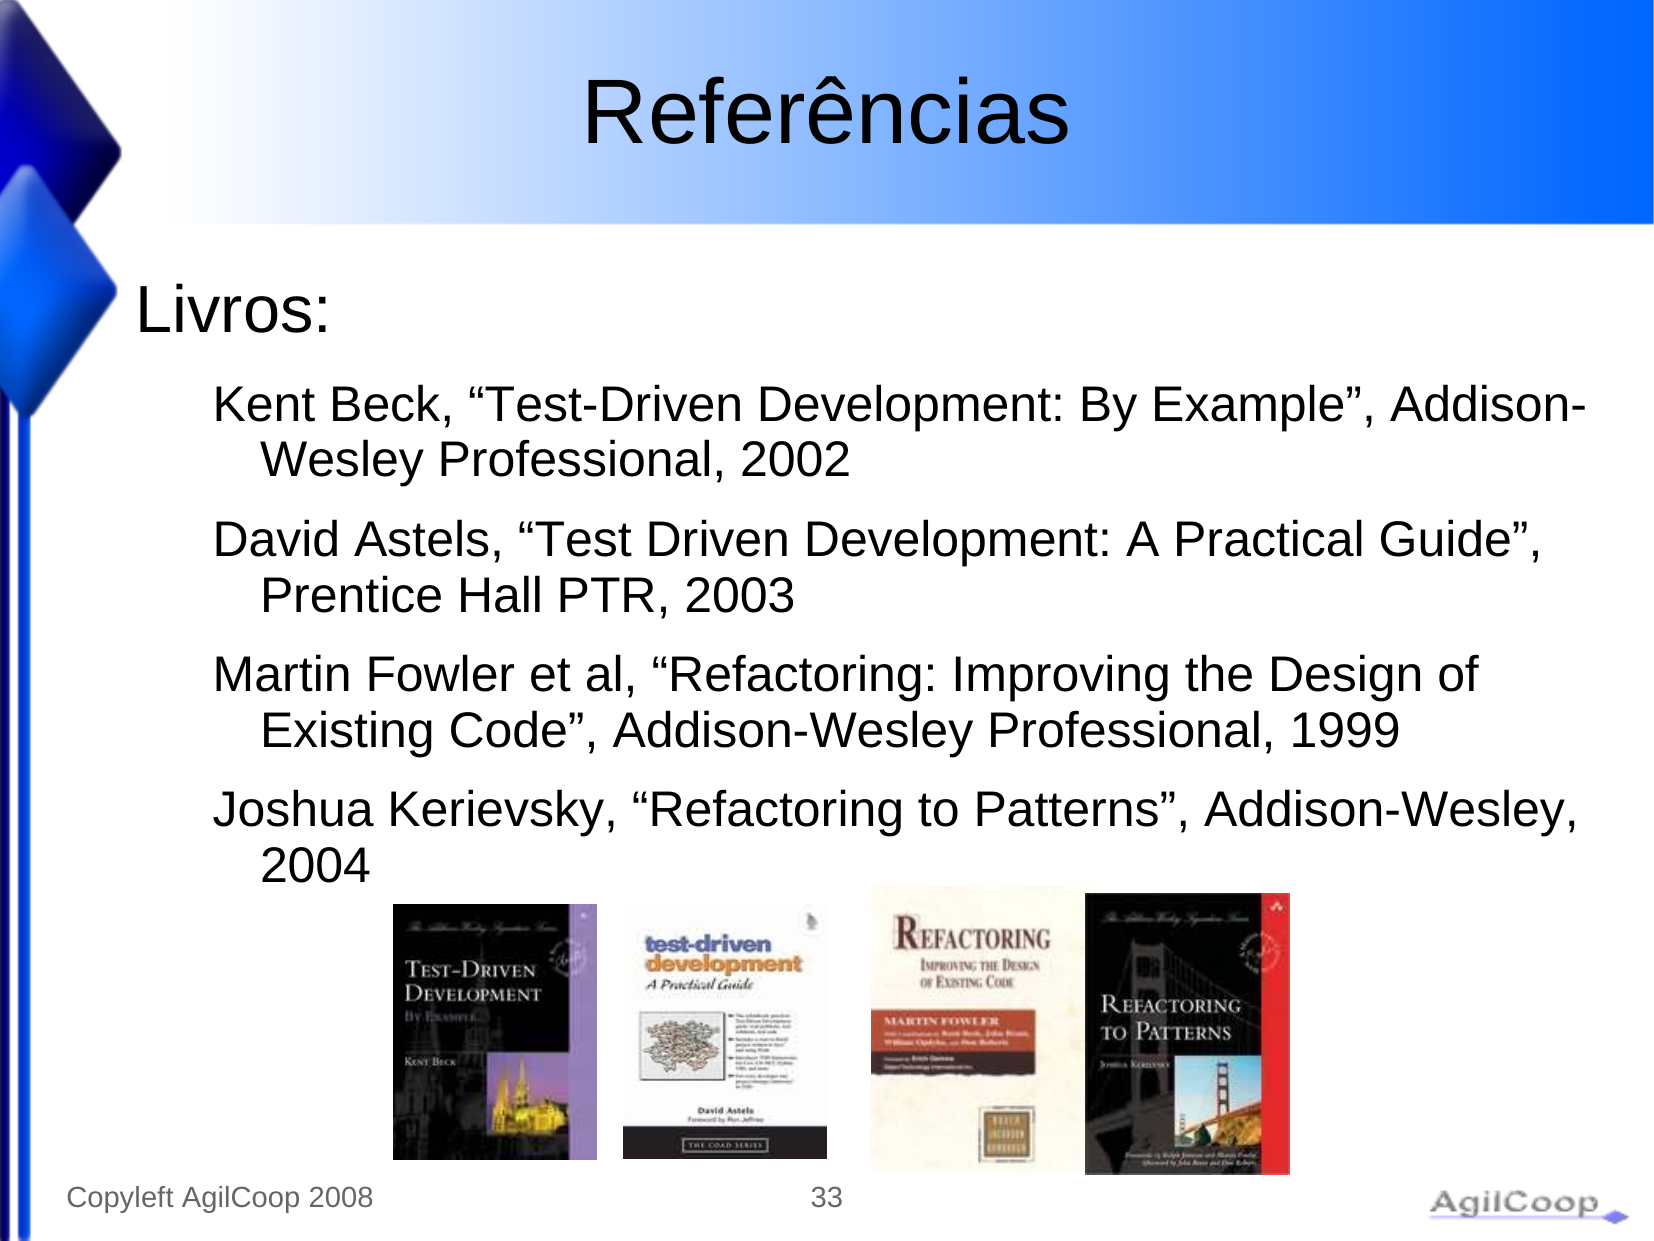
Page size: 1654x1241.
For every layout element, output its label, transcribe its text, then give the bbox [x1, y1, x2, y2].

title Referências [82, 15, 1571, 208]
picture [0, 0, 1654, 1241]
list Livros: Kent Beck, “Test-Driven Development: By Example”, Addison-Wesley Professional, 2002 David Astels, “Test Driven Development: A Practical Guide”, Prentice Hall PTR, 2003 Martin Fowler et al, “Refactoring: Improving the Design of Existing Code”, Addison-Wesley Professional, 1999 Joshua Kerievsky, “Refactoring to Patterns”, Addison-Wesley, 2004 [118, 271, 1607, 1108]
